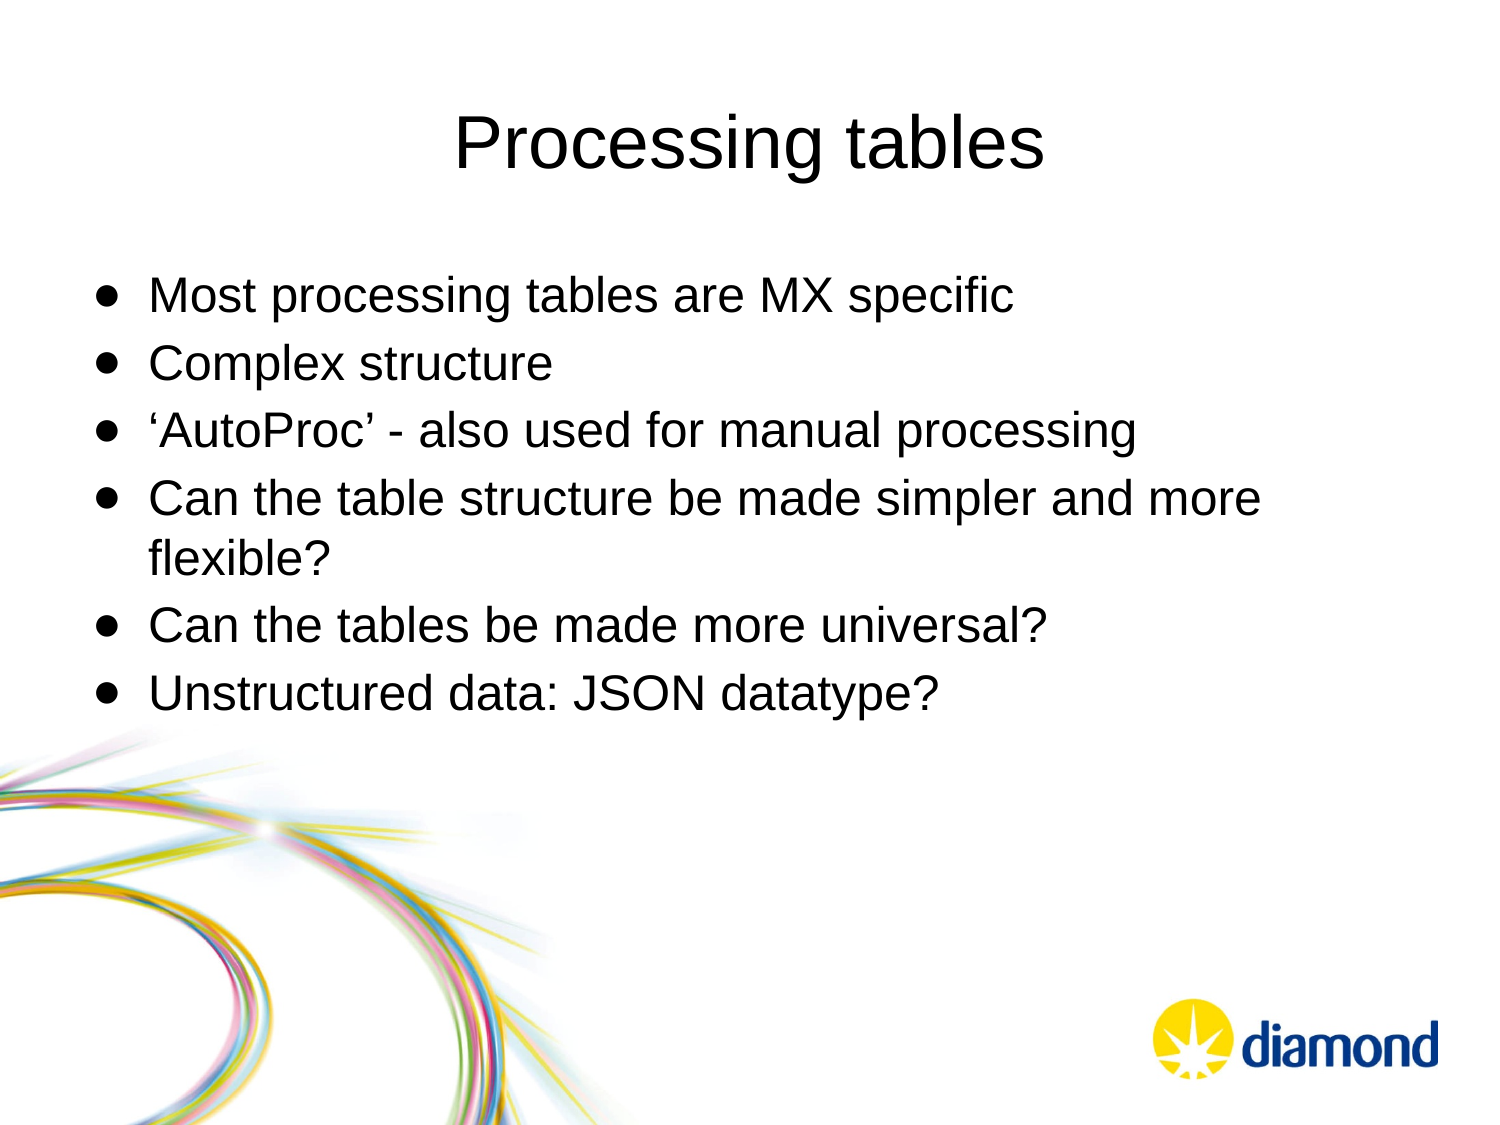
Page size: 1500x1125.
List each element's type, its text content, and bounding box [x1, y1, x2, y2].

list Most processing tables are MX specific Complex structure ‘AutoProc’ - also used for manual processing Can the table structure be made simpler and more flexible? Can the tables be made more universal? Unstructured data: JSON datatype? [76, 255, 1427, 998]
title Processing tables [75, 45, 1425, 233]
picture [0, 587, 1438, 1125]
